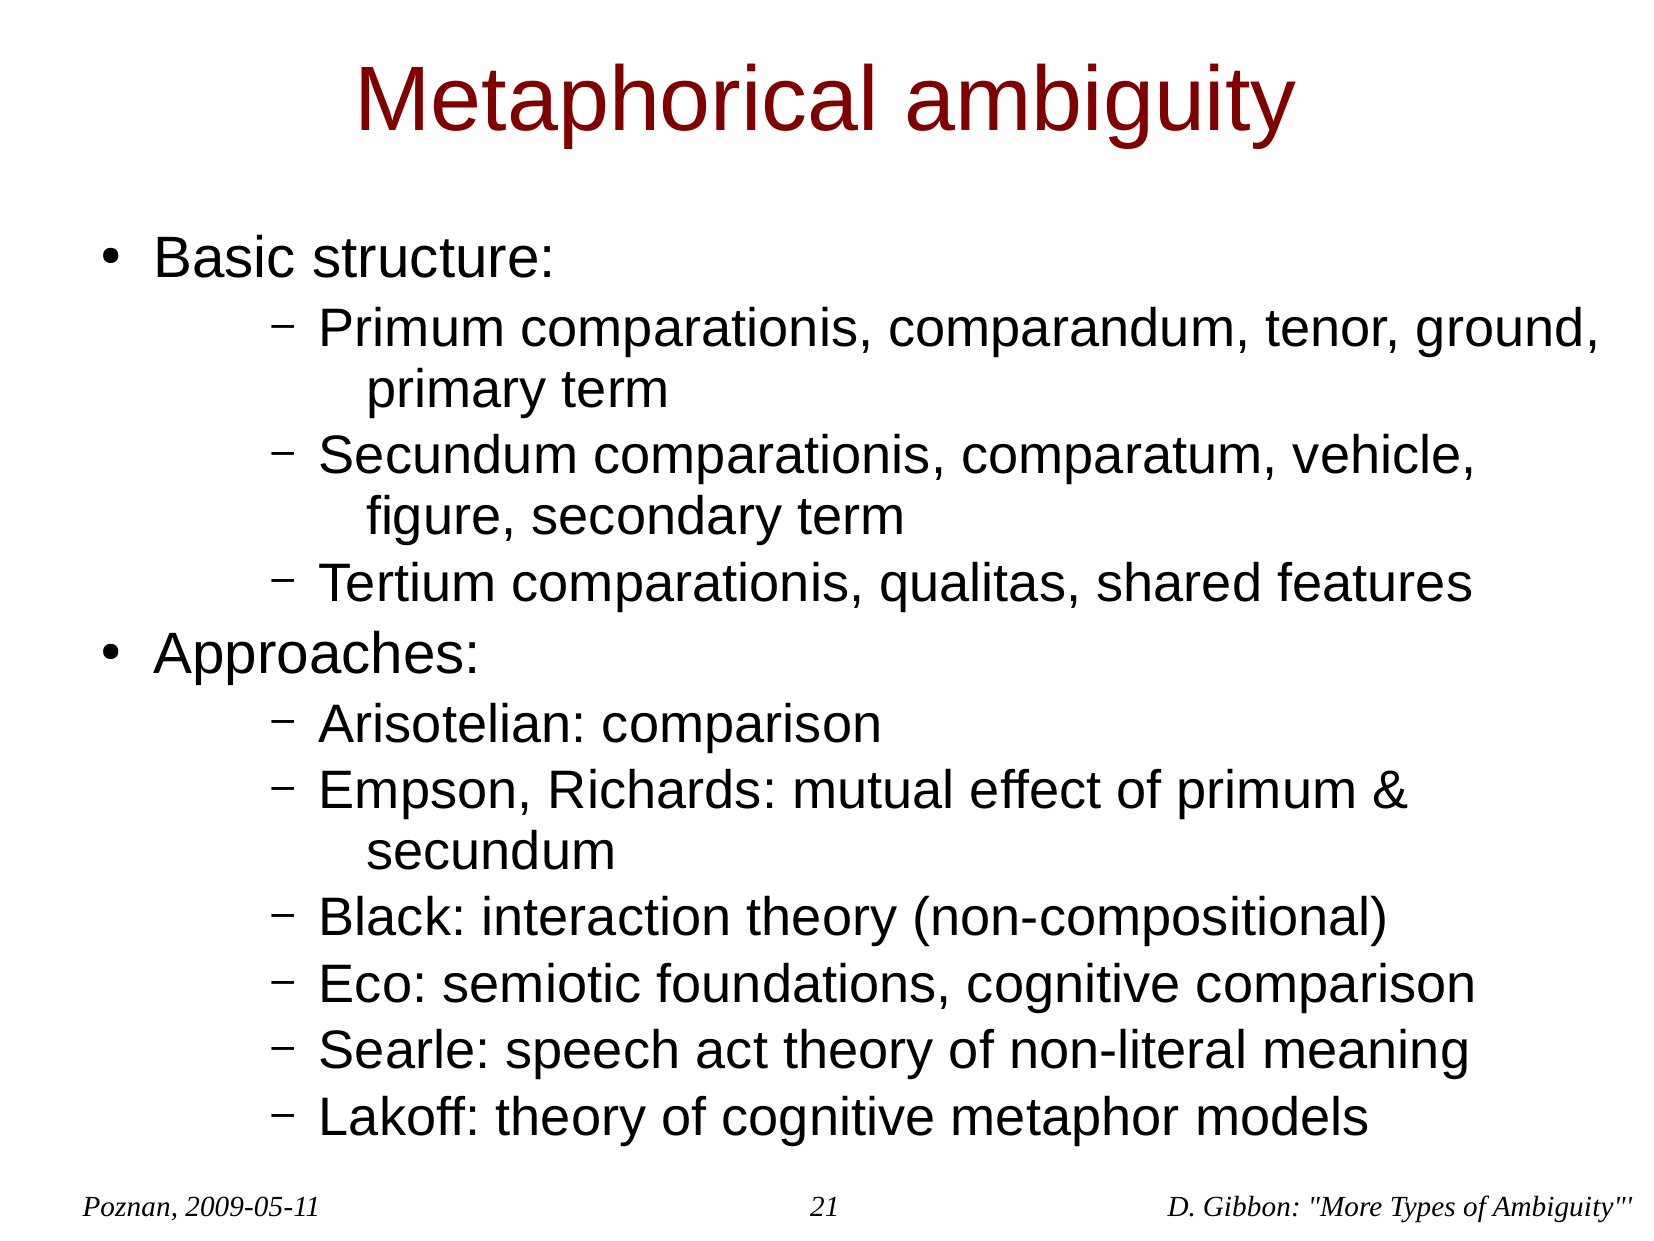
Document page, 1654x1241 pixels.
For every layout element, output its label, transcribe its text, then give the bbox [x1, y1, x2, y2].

title Metaphorical ambiguity [0, 23, 1653, 174]
list Basic structure: Primum comparationis, comparandum, tenor, ground, primary term Secundum comparationis, comparatum, vehicle, figure, secondary term Tertium comparationis, qualitas, shared features Approaches: Arisotelian: comparison Empson, Richards: mutual effect of primum & secundum Black: interaction theory (non-compositional) Eco: semiotic foundations, cognitive comparison Searle: speech act theory of non-literal meaning Lakoff: theory of cognitive metaphor models [82, 225, 1612, 1148]
